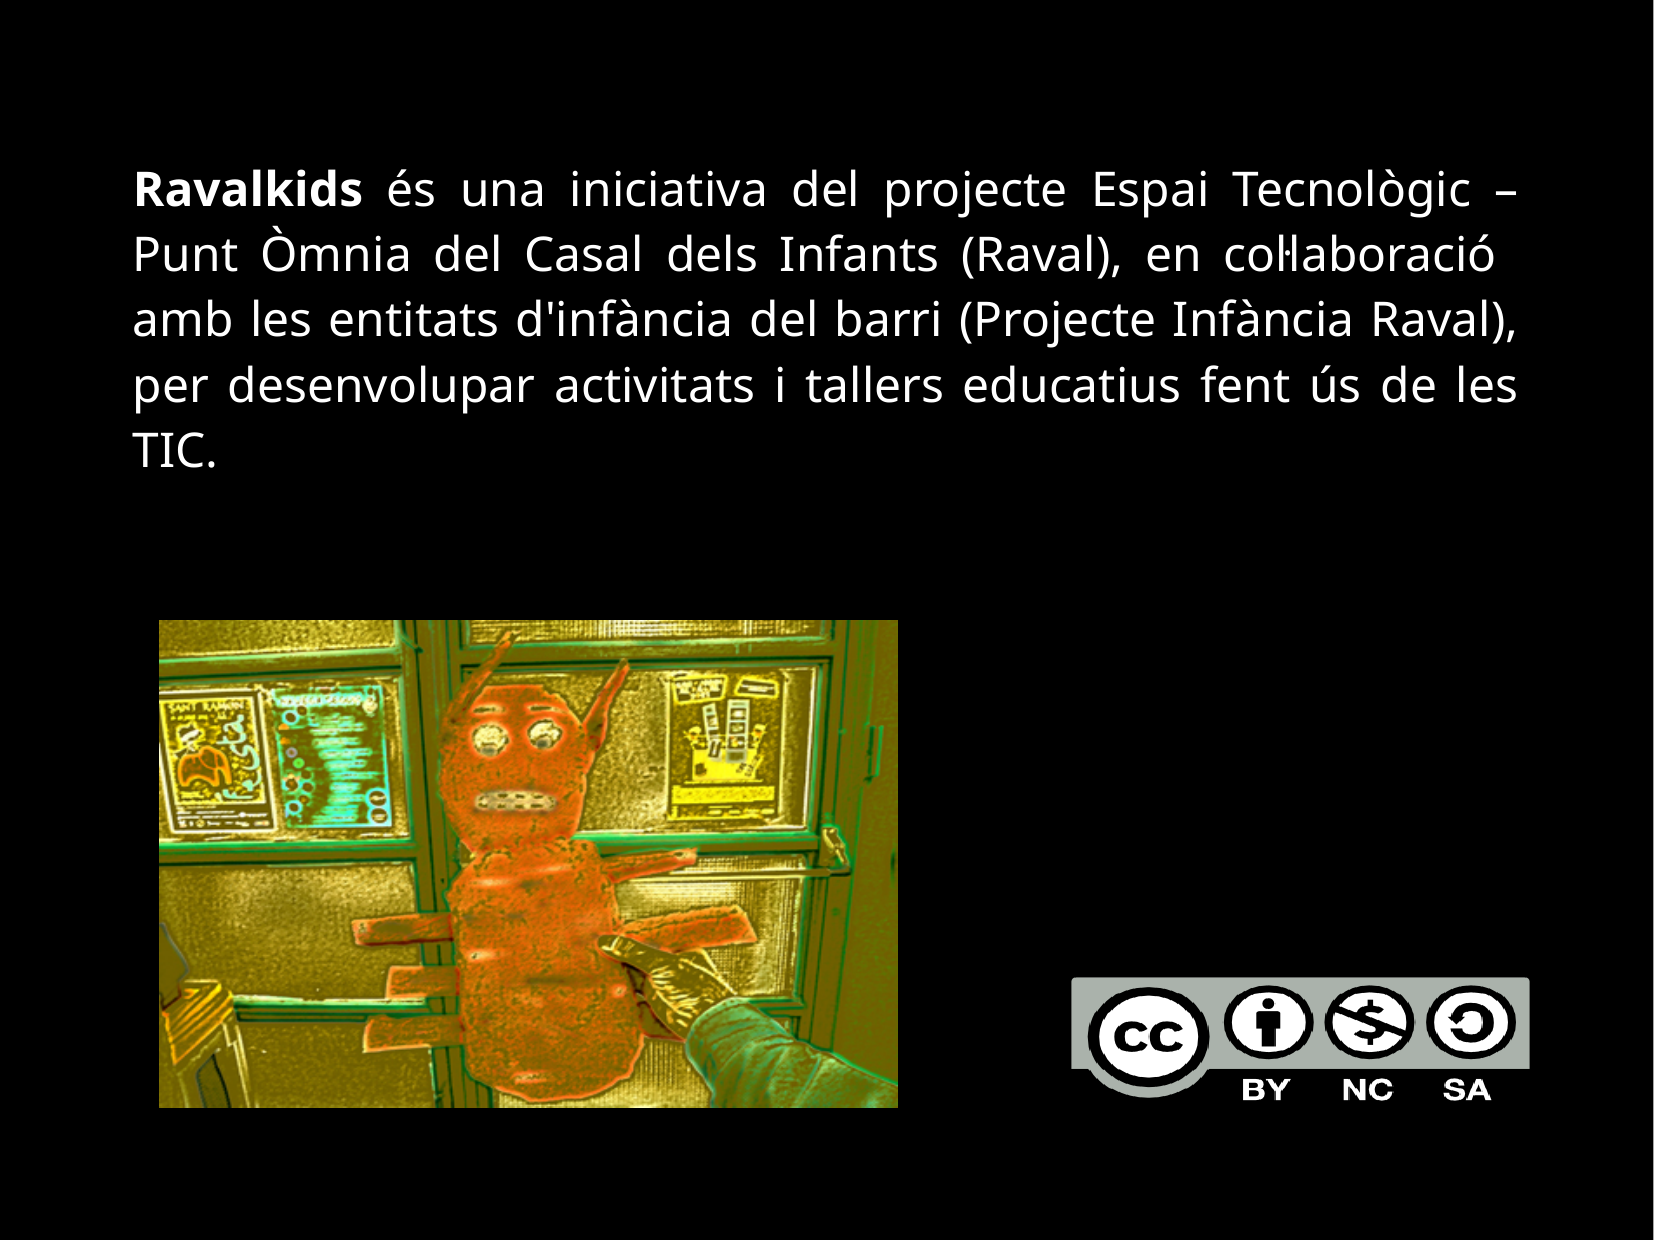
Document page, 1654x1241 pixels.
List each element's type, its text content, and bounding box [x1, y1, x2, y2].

picture [1068, 974, 1534, 1108]
text_box Ravalkids és una iniciativa del projecte Espai Tecnològic – Punt Òmnia del Casal dels Infants (Raval), en col·laboració amb les entitats d'infància del barri (Projecte Infància Raval), per desenvolupar activitats i tallers educatius fent ús de les TIC. [118, 147, 1536, 451]
picture [159, 620, 898, 1108]
